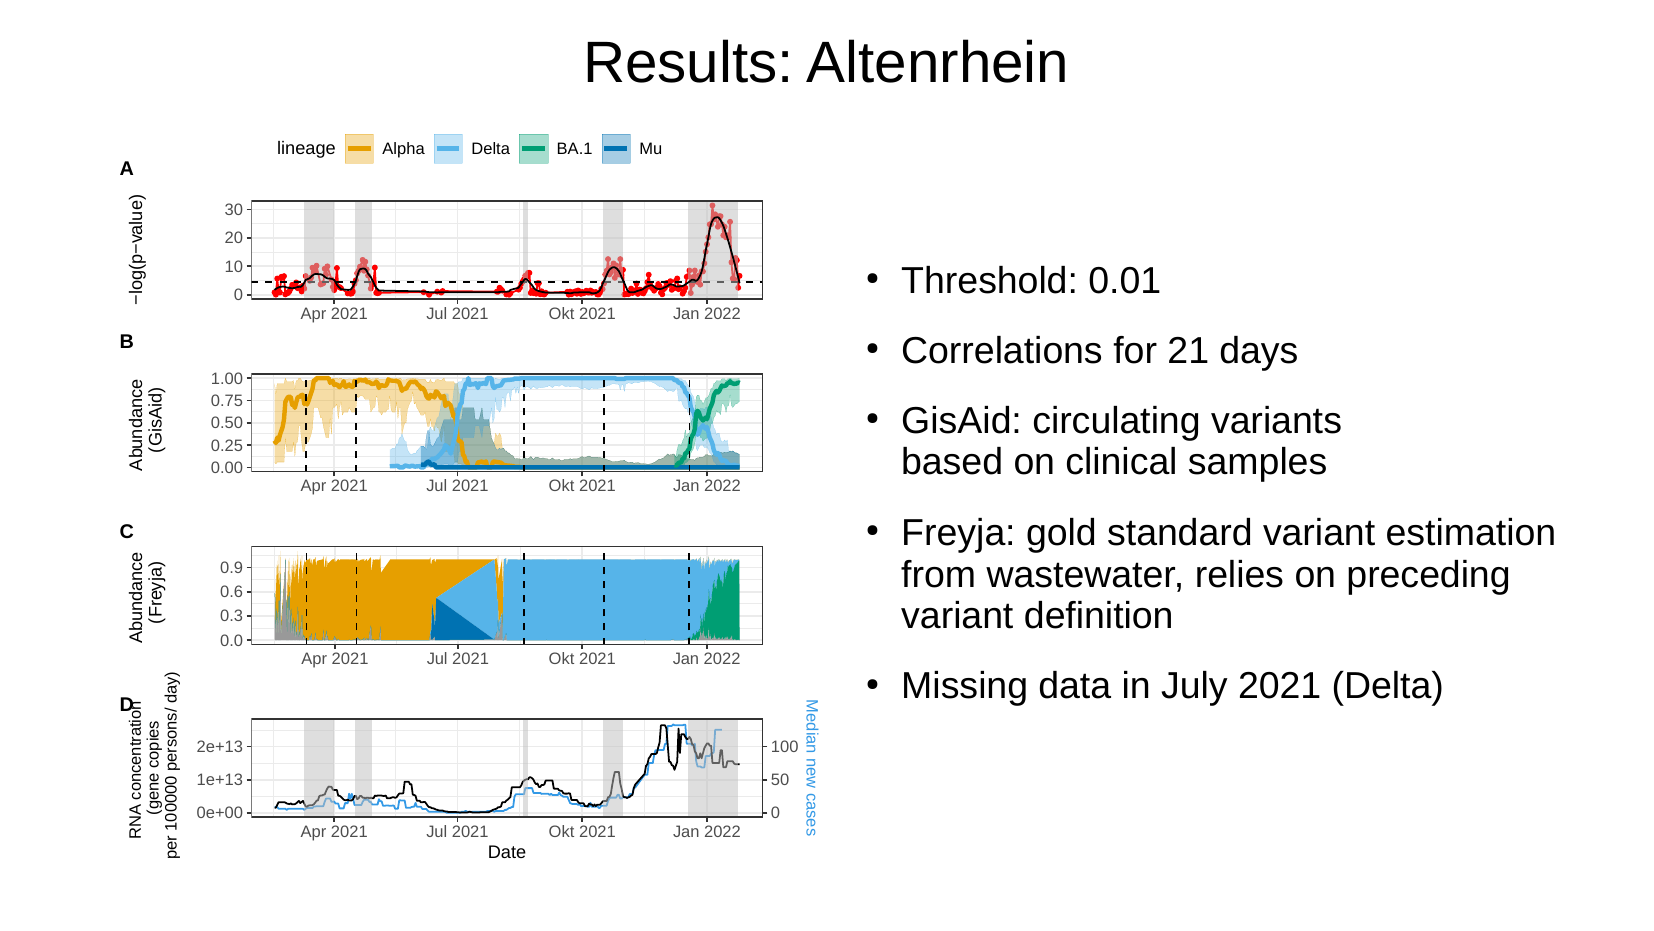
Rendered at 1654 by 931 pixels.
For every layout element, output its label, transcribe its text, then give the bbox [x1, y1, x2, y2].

picture [112, 125, 827, 863]
text_box Threshold: 0.01 Correlations for 21 days GisAid: circulating variants based on clinical samples Freyja: gold standard variant estimation from wastewater, relies on preceding variant definition Missing data in July 2021 (Delta) [850, 251, 1584, 715]
title Results: Altenrhein [82, 7, 1571, 116]
